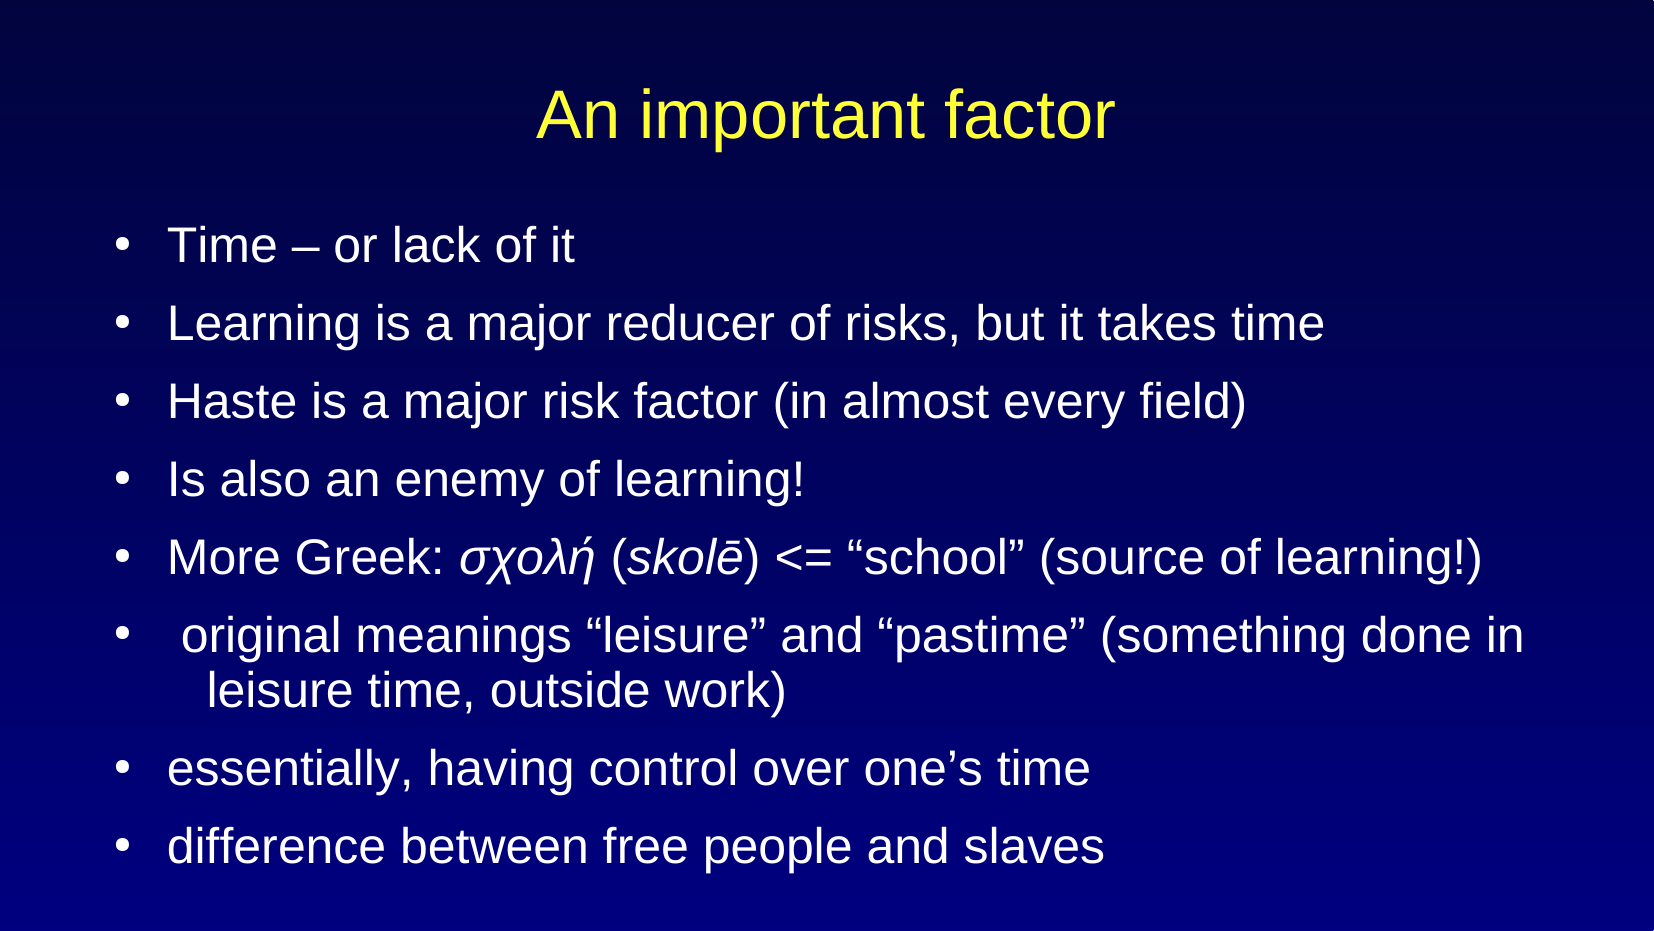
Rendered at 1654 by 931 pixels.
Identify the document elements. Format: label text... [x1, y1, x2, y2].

list Time – or lack of it Learning is a major reducer of risks, but it takes time Haste is a major risk factor (in almost every field) Is also an enemy of learning! More Greek: σχολή (skolē) <= “school” (source of learning!) original meanings “leisure” and “pastime” (something done in leisure time, outside work) essentially, having control over one’s time difference between free people and slaves [82, 217, 1571, 875]
title An important factor [82, 37, 1571, 193]
